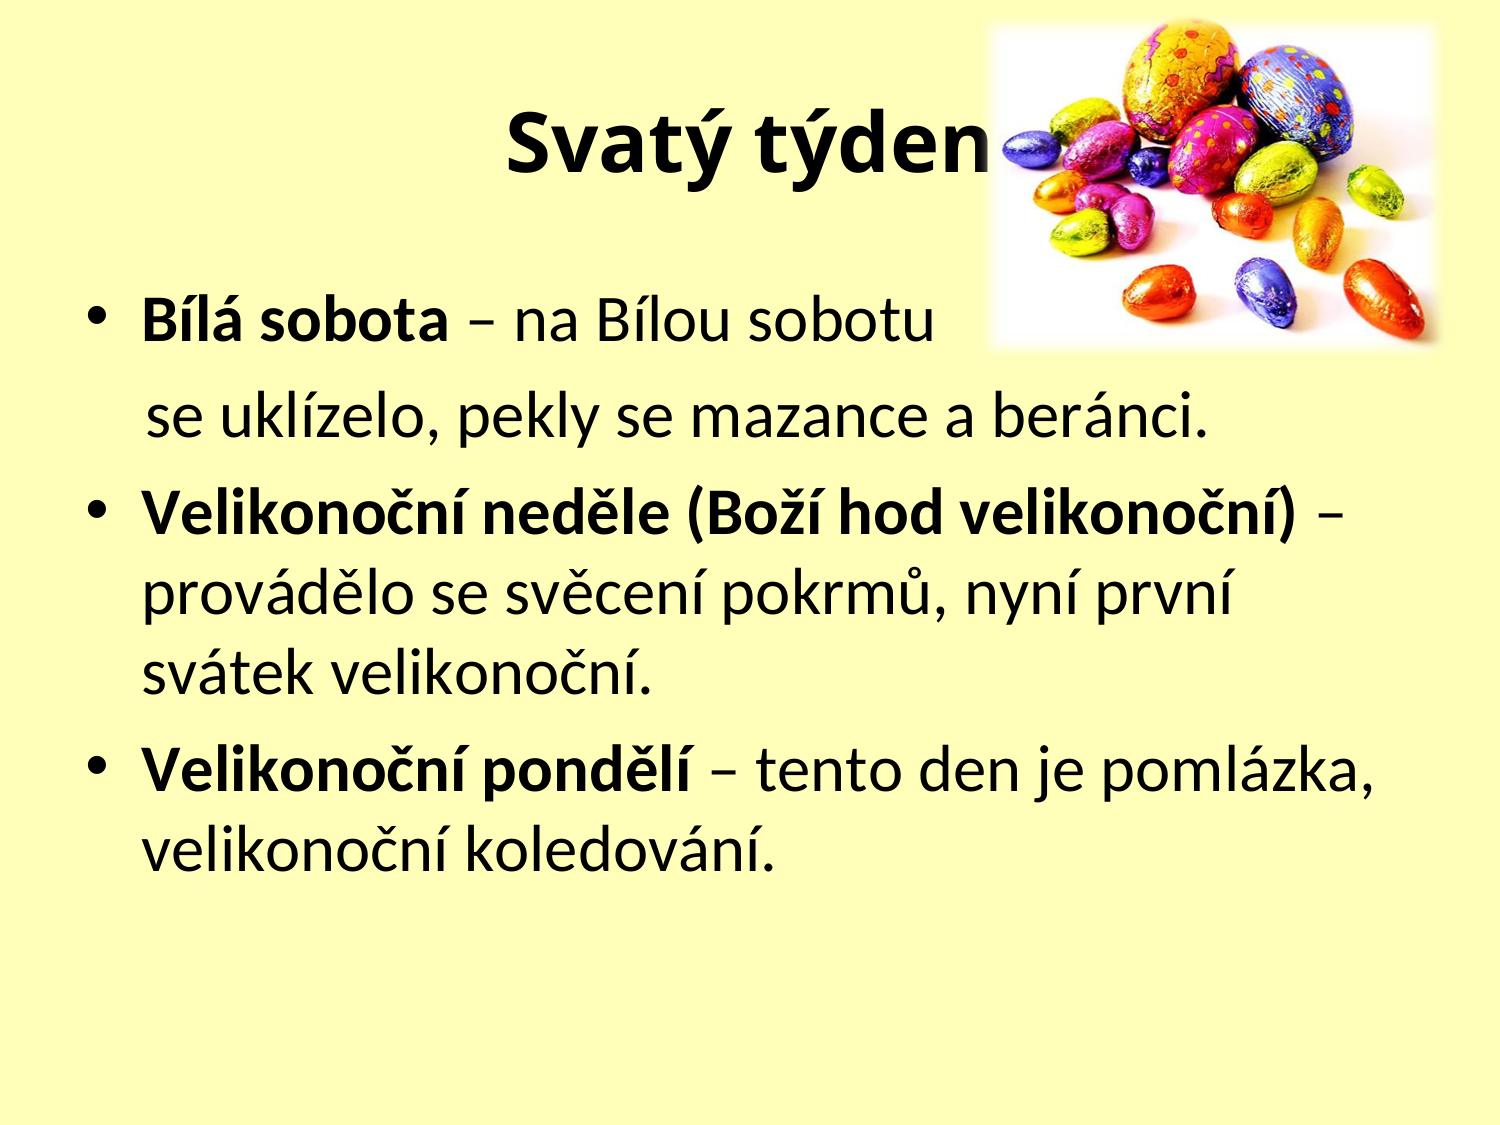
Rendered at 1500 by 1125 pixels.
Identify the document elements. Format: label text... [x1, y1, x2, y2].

list Bílá sobota – na Bílou sobotu se uklízelo, pekly se mazance a beránci. Velikonoční neděle (Boží hod velikonoční) – provádělo se svěcení pokrmů, nyní první svátek velikonoční. Velikonoční pondělí – tento den je pomlázka, velikonoční koledování. [70, 267, 1421, 977]
title Svatý týden [75, 45, 973, 233]
picture [973, 8, 1452, 366]
